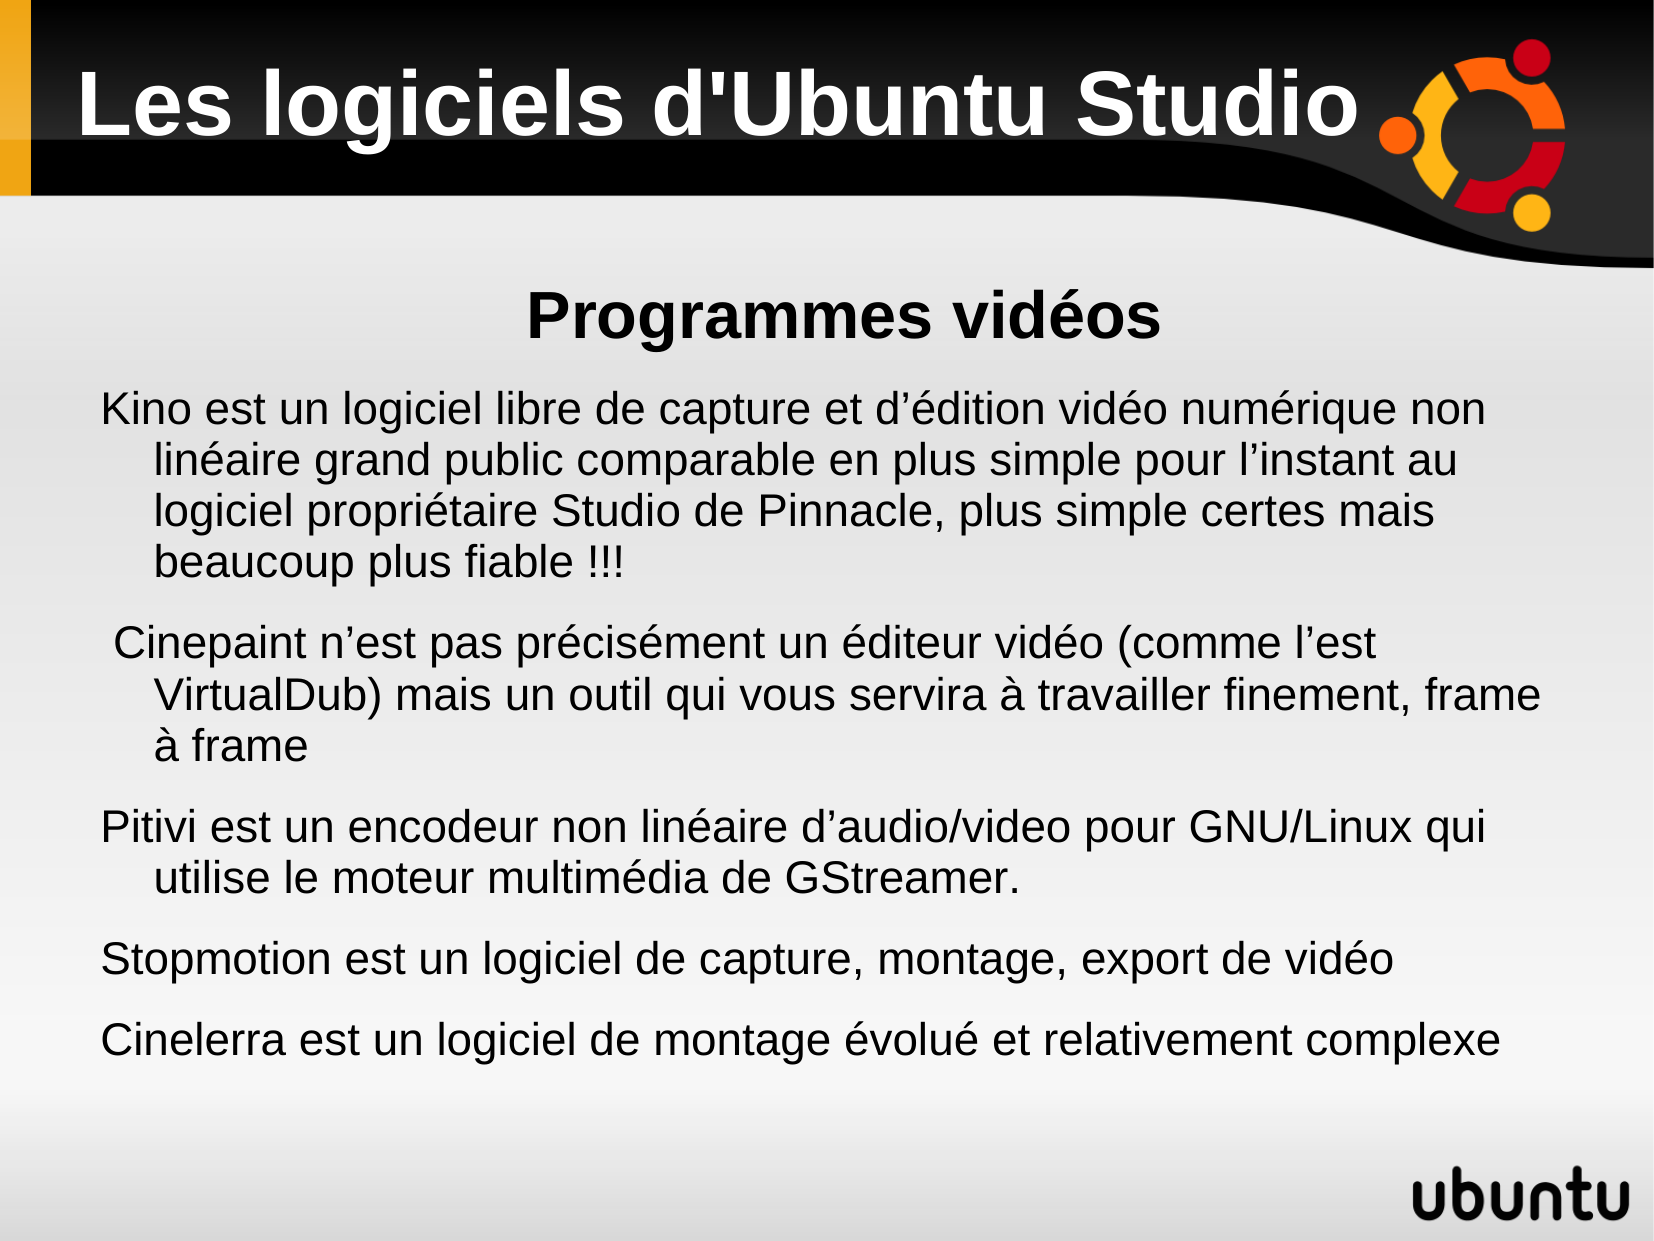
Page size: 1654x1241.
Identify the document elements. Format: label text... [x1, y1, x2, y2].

title Les logiciels d'Ubuntu Studio [76, 7, 1565, 200]
list Programmes vidéos Kino est un logiciel libre de capture et d’édition vidéo numérique non linéaire grand public comparable en plus simple pour l’instant au logiciel propriétaire Studio de Pinnacle, plus simple certes mais beaucoup plus fiable !!! Cinepaint n’est pas précisément un éditeur vidéo (comme l’est VirtualDub) mais un outil qui vous servira à travailler finement, frame à frame Pitivi est un encodeur non linéaire d’audio/video pour GNU/Linux qui utilise le moteur multimédia de GStreamer. Stopmotion est un logiciel de capture, montage, export de vidéo Cinelerra est un logiciel de montage évolué et relativement complexe [82, 278, 1571, 1139]
picture [0, 0, 1654, 1241]
